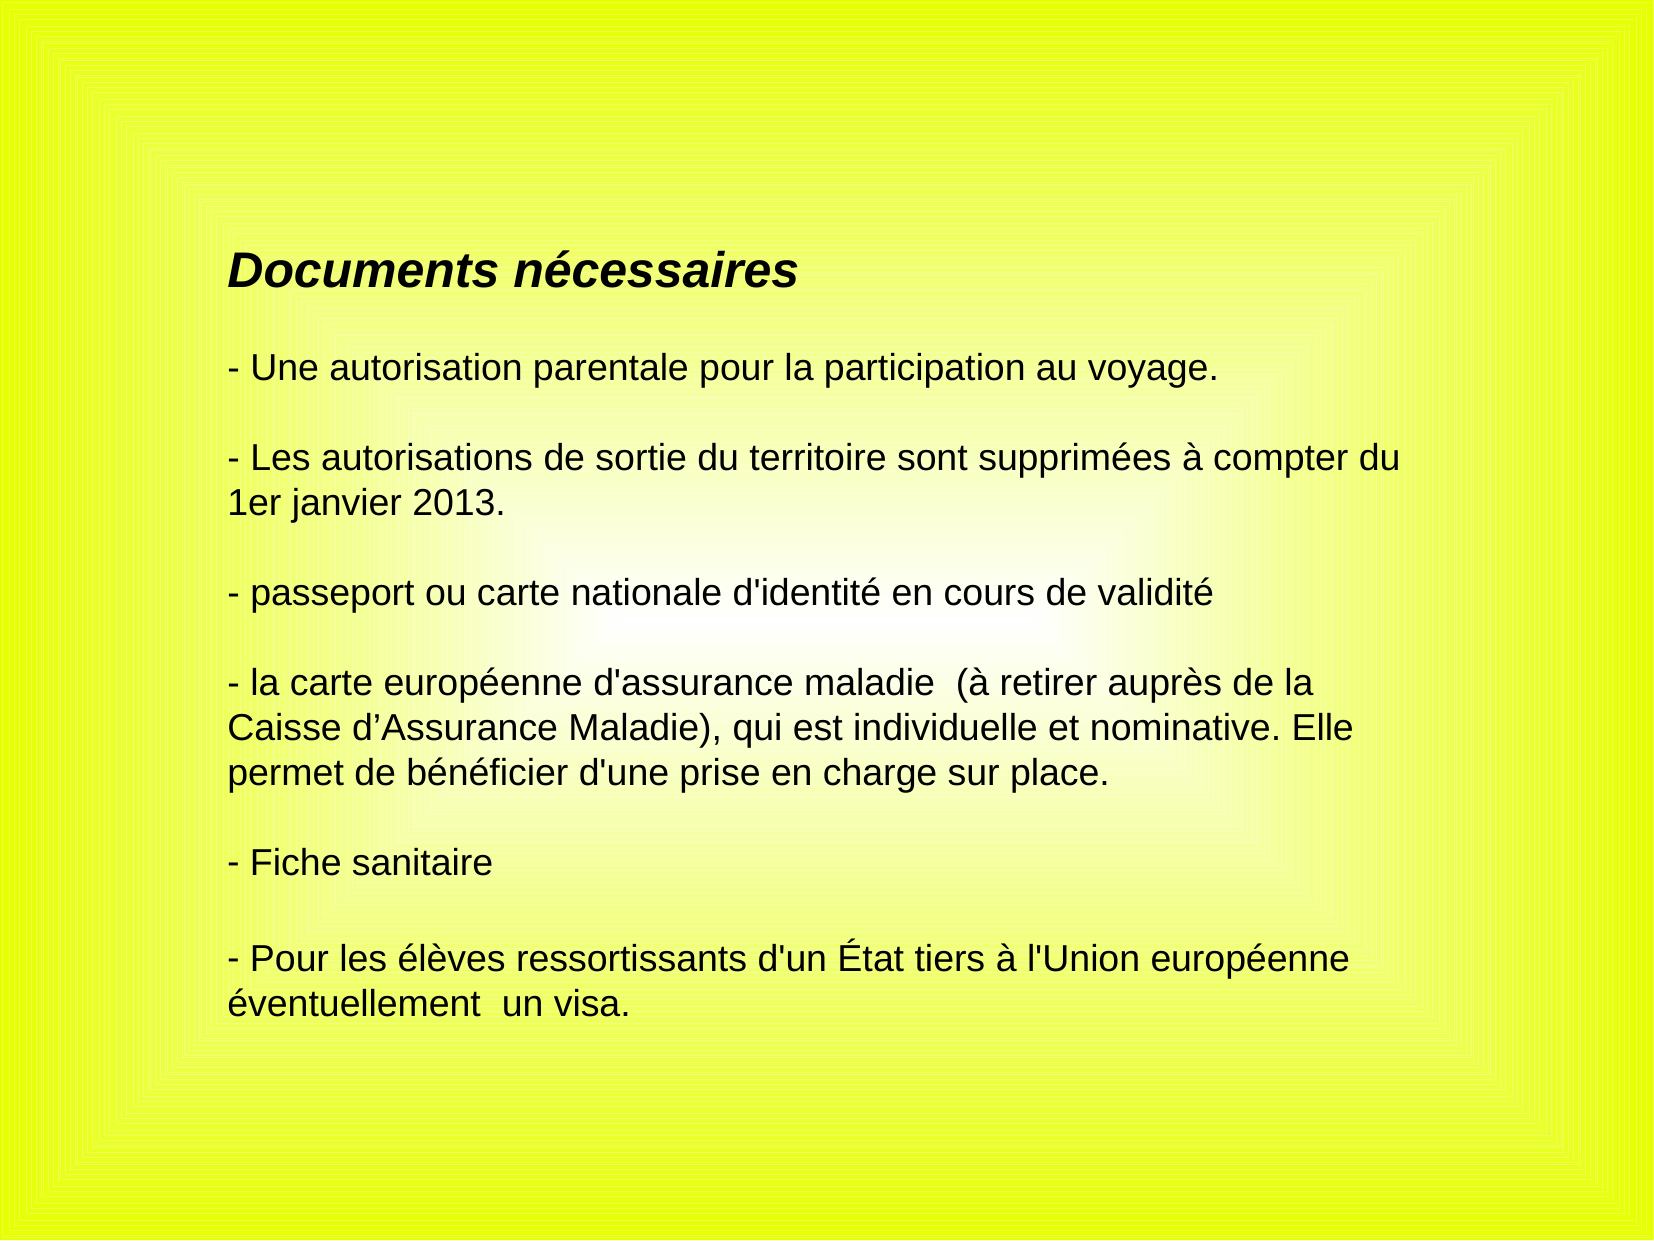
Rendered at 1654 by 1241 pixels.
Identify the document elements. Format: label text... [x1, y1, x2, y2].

text_box Documents nécessaires - Une autorisation parentale pour la participation au voyage. - Les autorisations de sortie du territoire sont supprimées à compter du 1er janvier 2013. - passeport ou carte nationale d'identité en cours de validité - la carte européenne d'assurance maladie (à retirer auprès de la Caisse d’Assurance Maladie), qui est individuelle et nominative. Elle permet de bénéficier d'une prise en charge sur place. Fiche sanitaire Pour les élèves ressortissants d'un État tiers à l'Union européenne éventuellement un visa. [212, 230, 1489, 1026]
